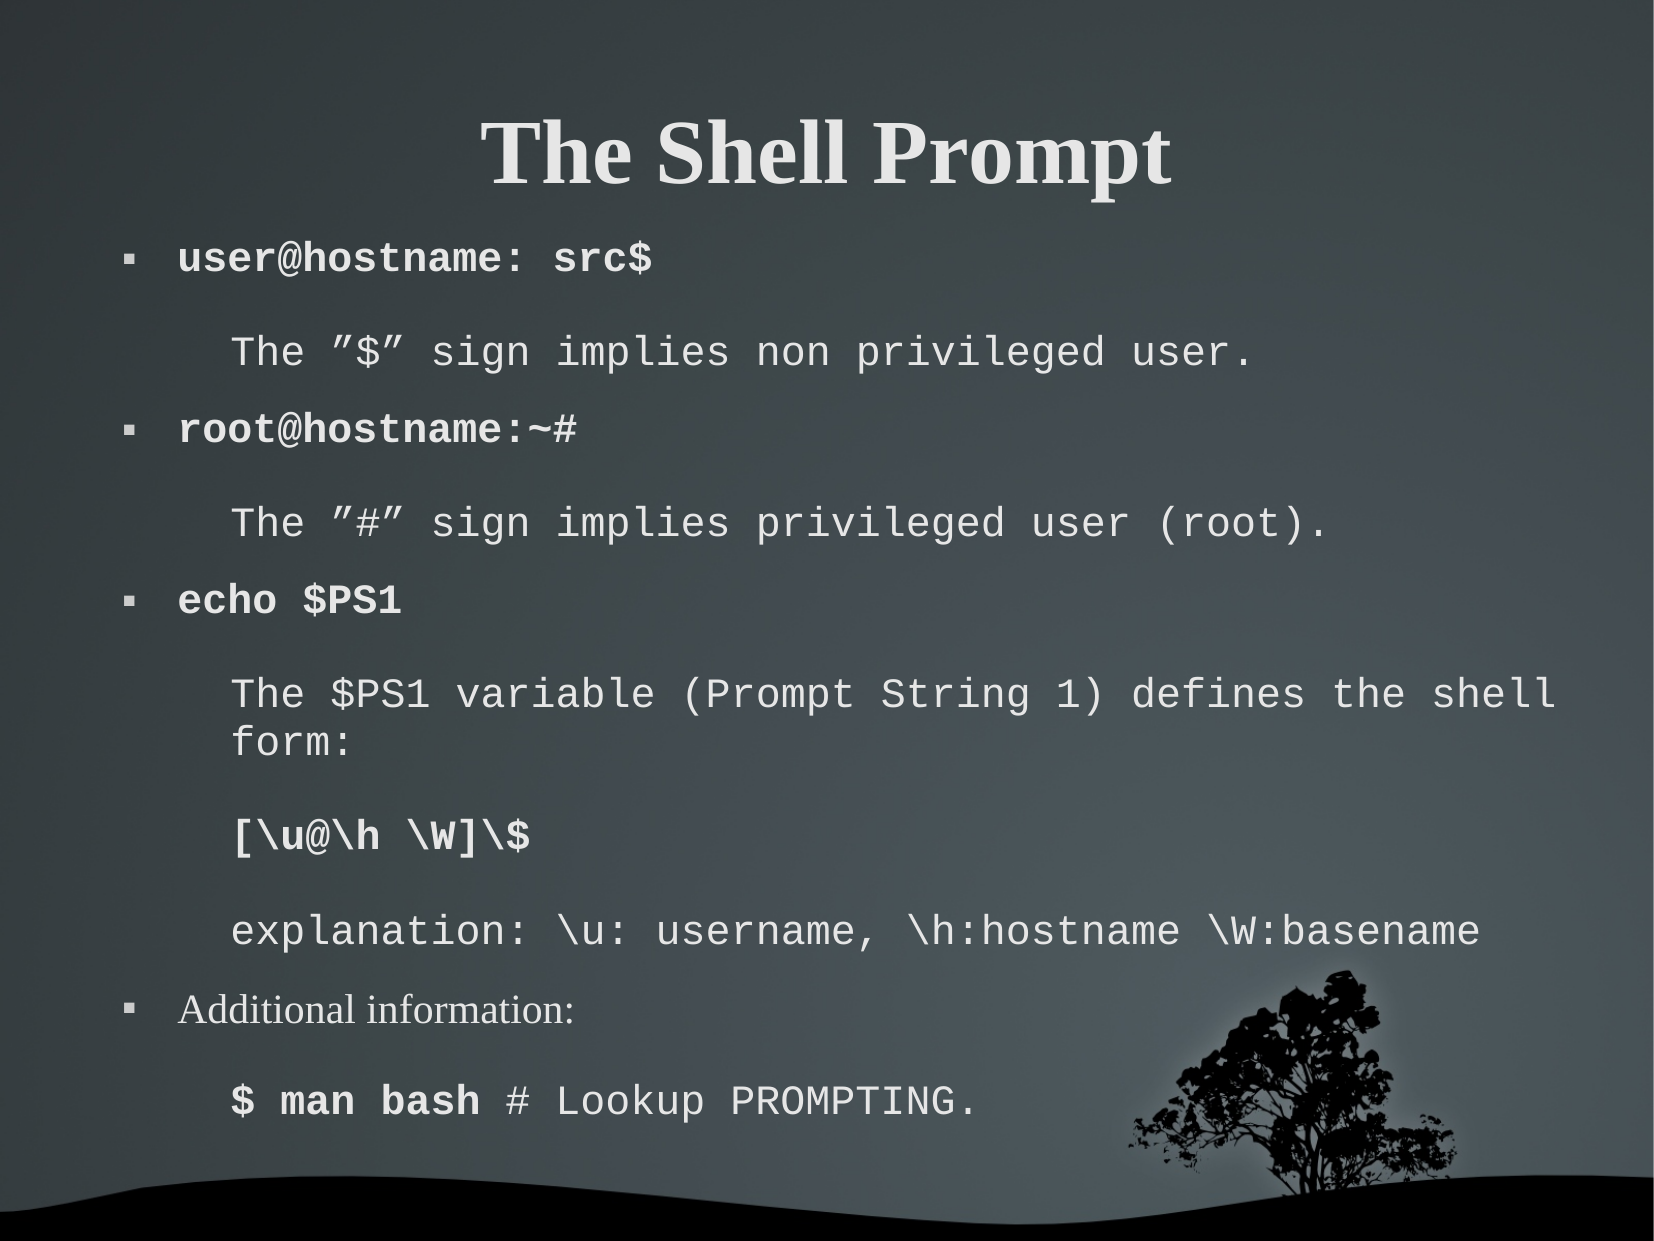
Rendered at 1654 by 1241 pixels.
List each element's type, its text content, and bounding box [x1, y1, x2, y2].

picture [0, 0, 1654, 1241]
list user@hostname: src$ The ”$” sign implies non privileged user. root@hostname:~# The ”#” sign implies privileged user (root). echo $PS1 The $PS1 variable (Prompt String 1) defines the shell form: [\u@\h \W]\$ explanation: \u: username, \h:hostname \W:basename Additional information: $ man bash # Lookup PROMPTING. [88, 236, 1577, 1216]
title The Shell Prompt [82, 49, 1571, 257]
